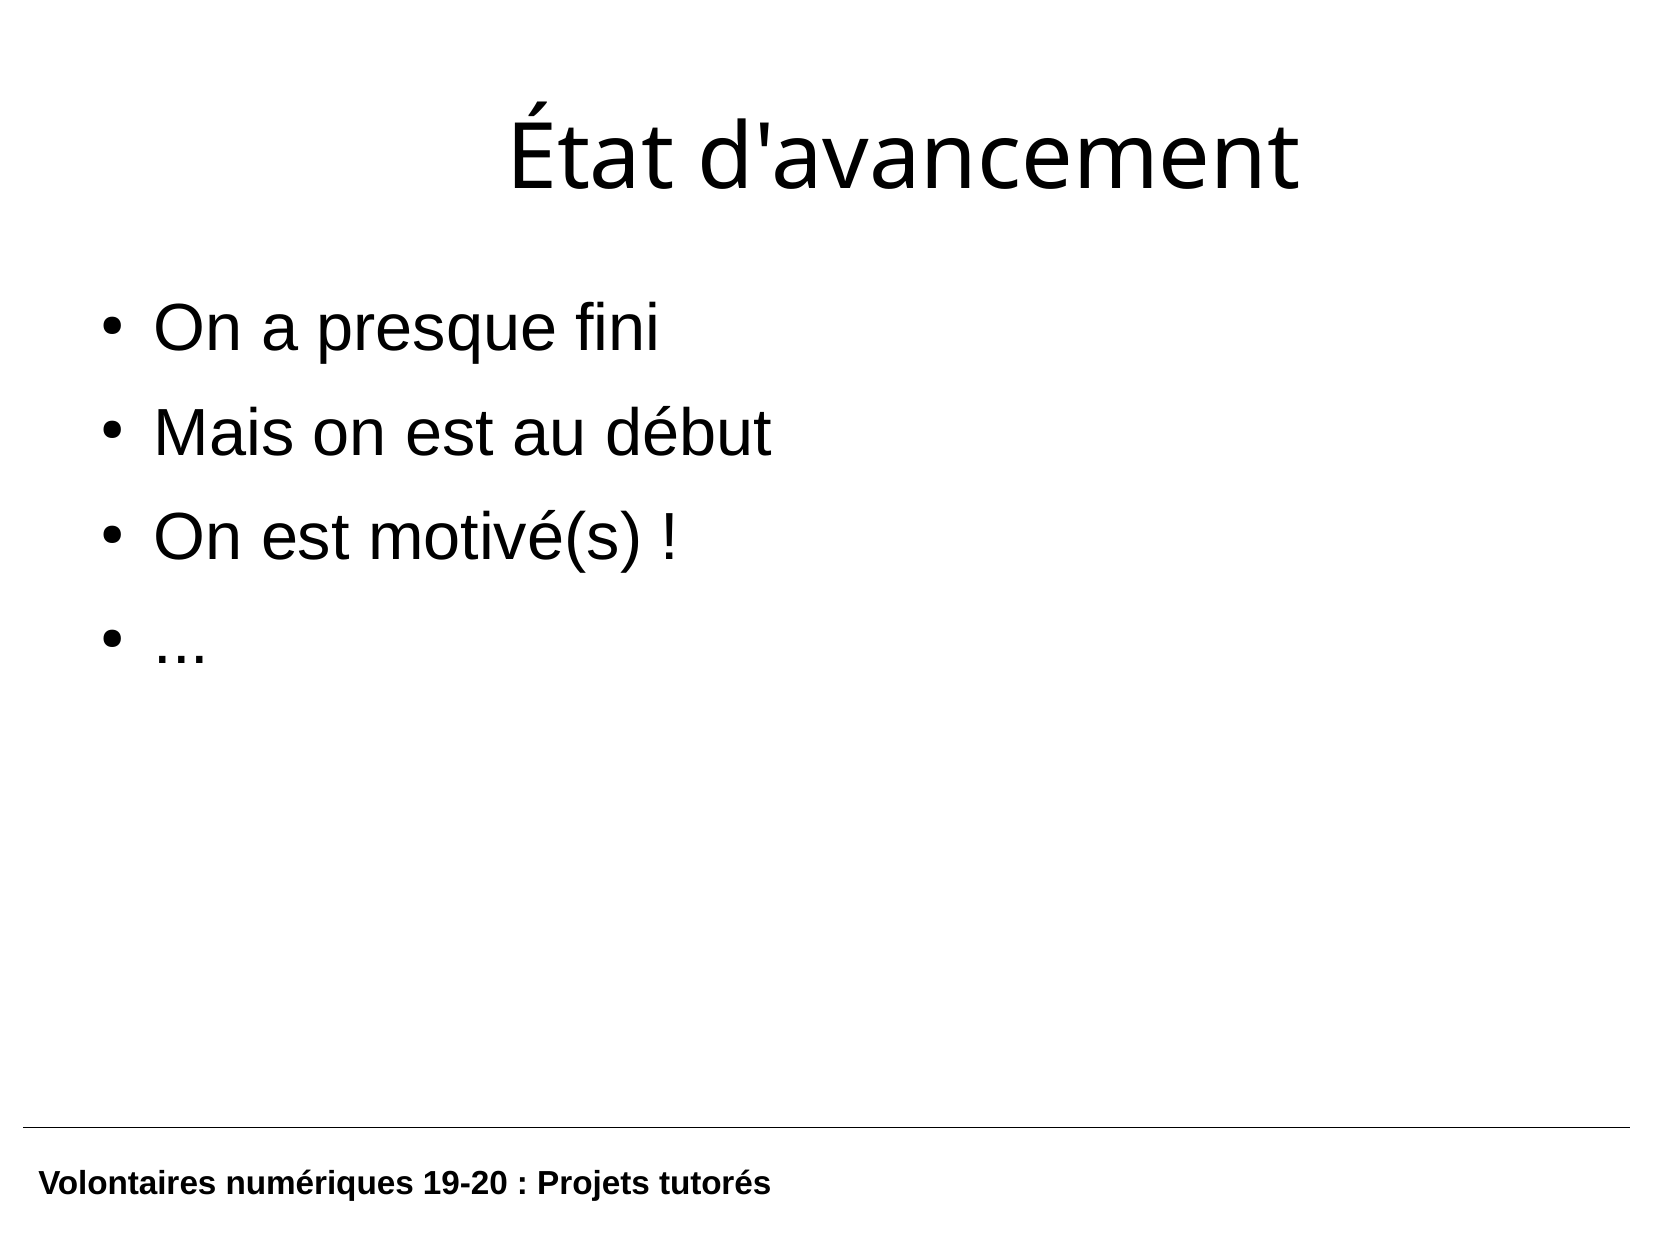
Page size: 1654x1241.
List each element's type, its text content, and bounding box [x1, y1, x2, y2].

list On a presque fini Mais on est au début On est motivé(s) ! ... [82, 290, 1571, 1109]
text_box Volontaires numériques 19-20 : Projets tutorés [23, 1157, 945, 1210]
title État d'avancement [236, 49, 1571, 257]
